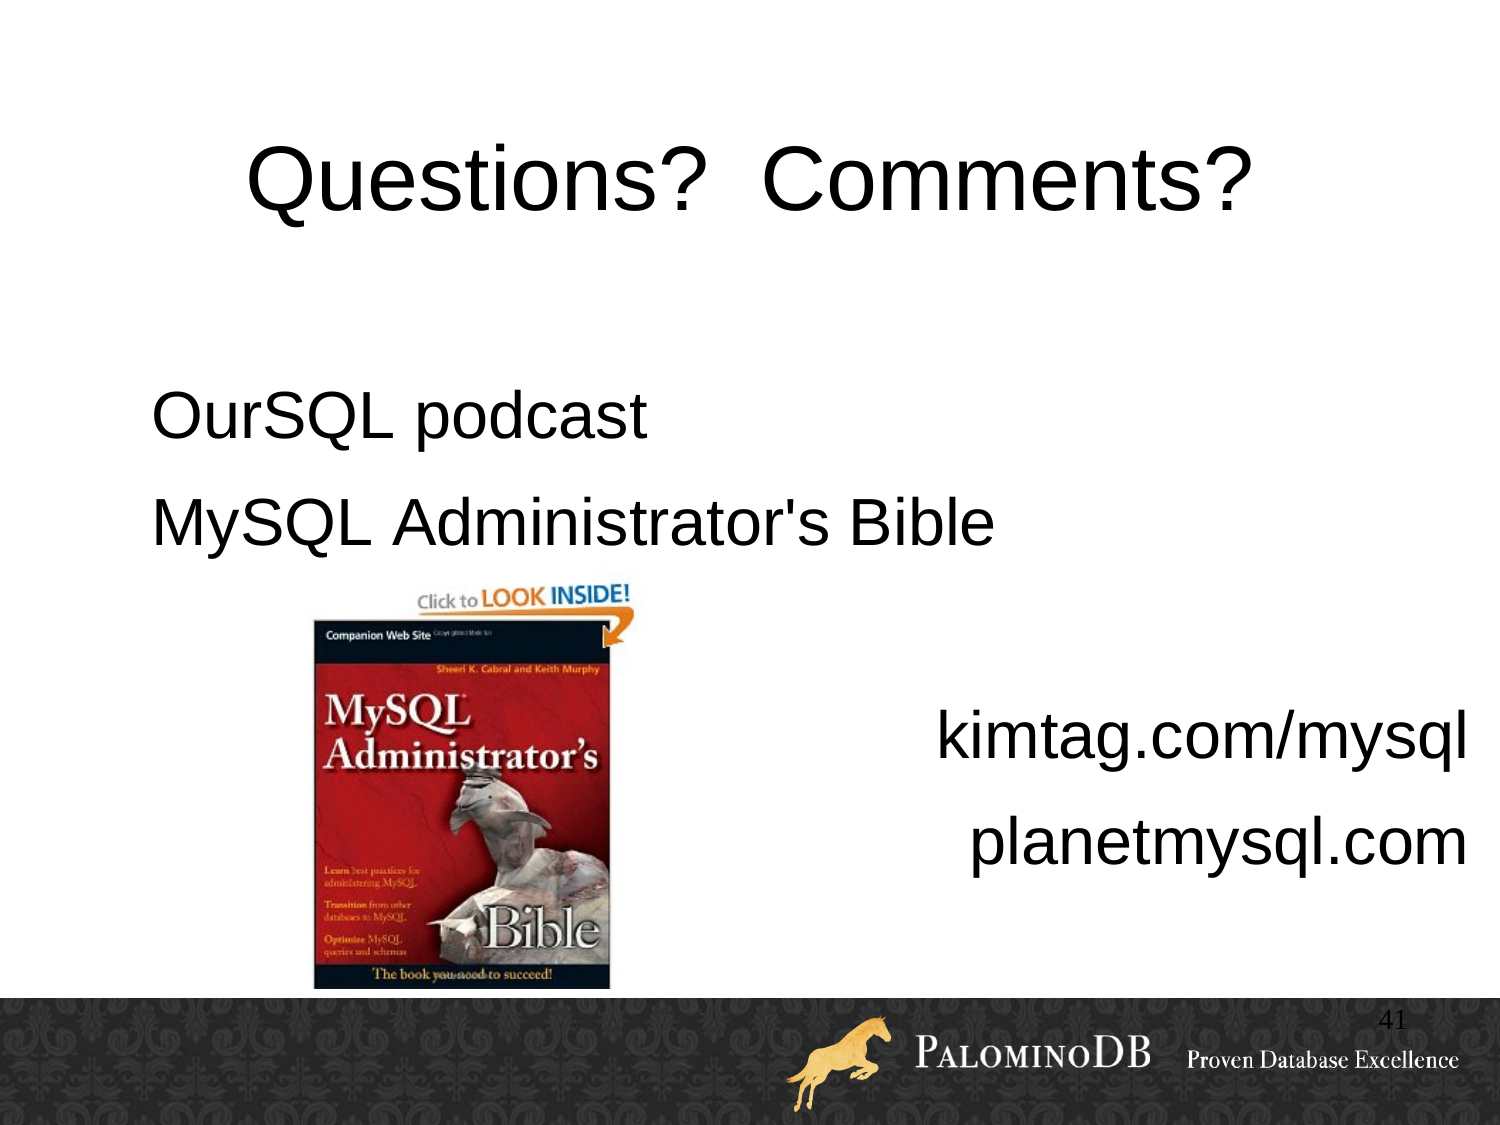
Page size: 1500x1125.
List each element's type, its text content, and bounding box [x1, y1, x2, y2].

picture [262, 563, 688, 989]
picture [0, 998, 1500, 1125]
title Questions? Comments? [110, 82, 1392, 271]
text_box OurSQL podcast MySQL Administrator's Bible kimtag.com/mysql planetmysql.com [151, 375, 1471, 987]
